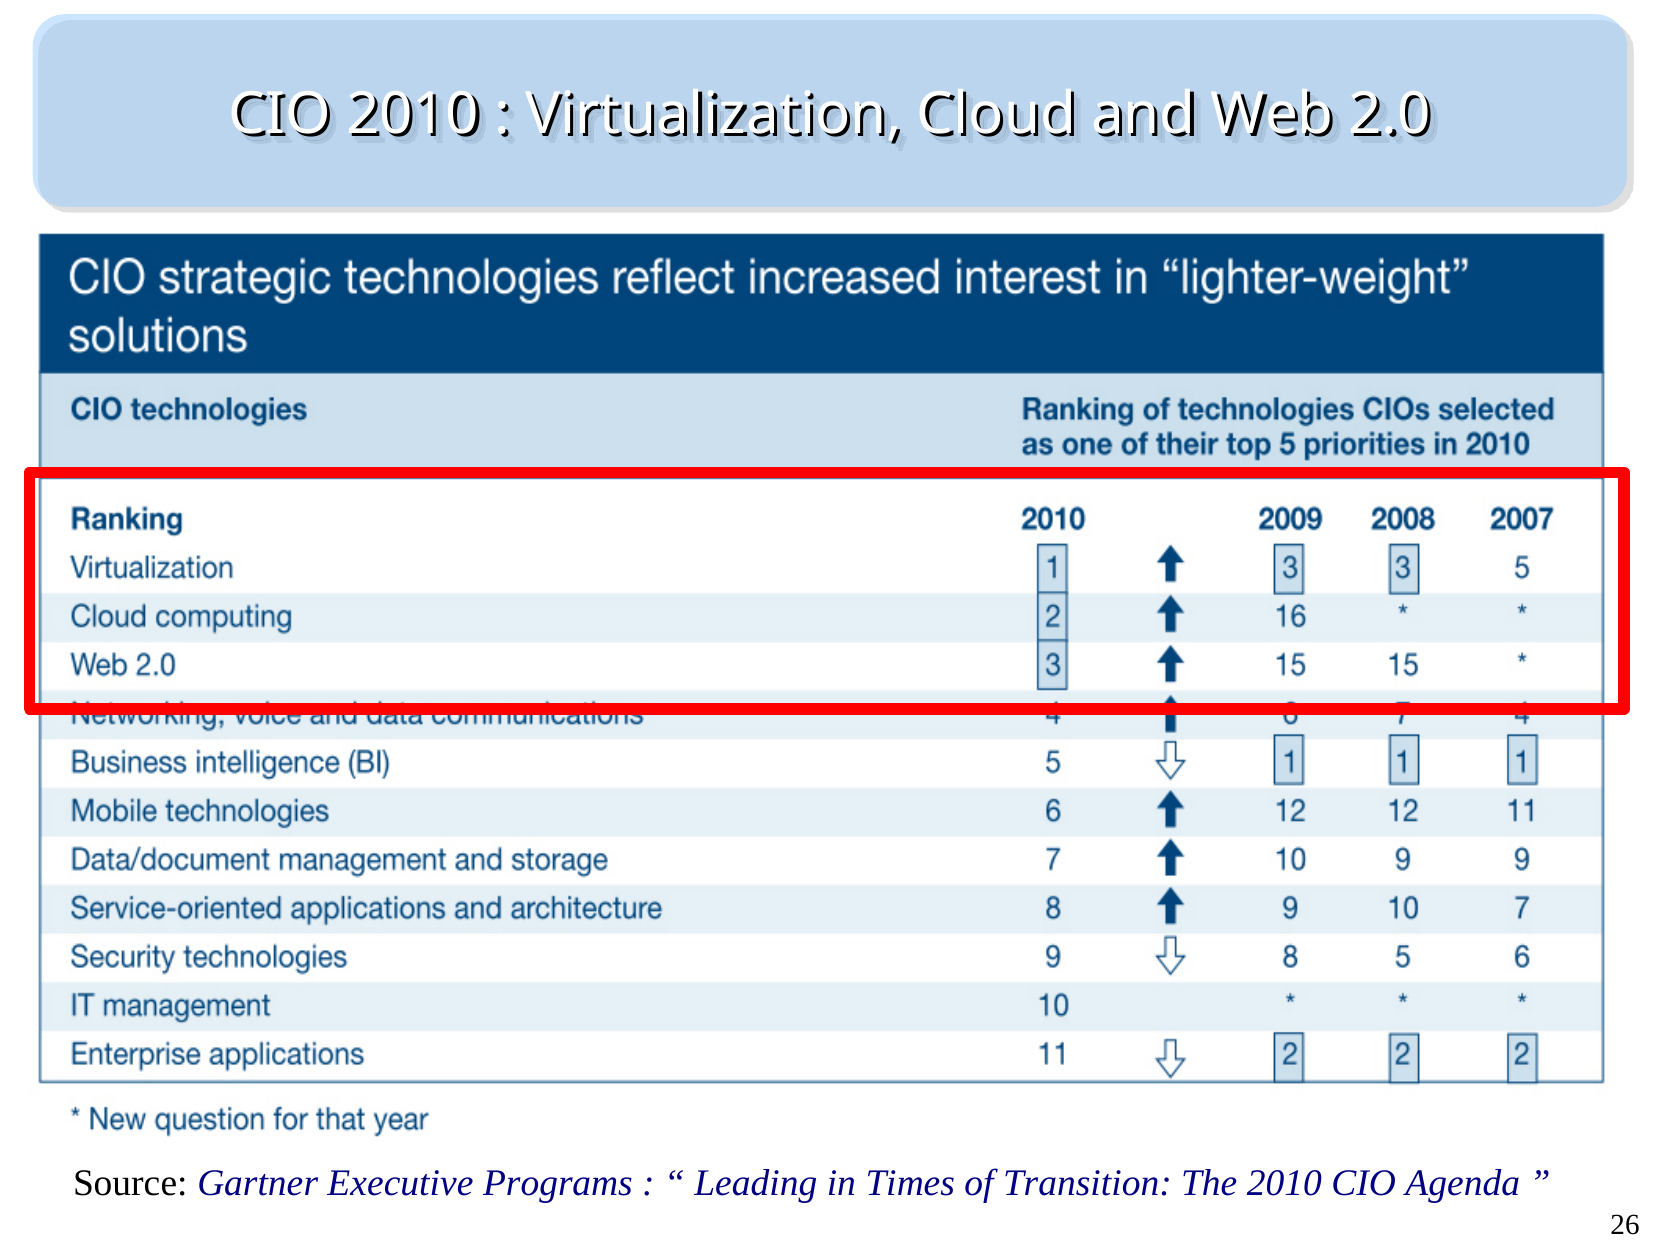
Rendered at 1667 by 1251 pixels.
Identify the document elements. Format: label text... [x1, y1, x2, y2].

picture [28, 715, 1625, 1150]
text_box Source: Gartner Executive Programs : “ Leading in Times of Transition: The 2010 CIO Agenda ” [58, 1150, 1594, 1226]
picture [28, 224, 1625, 467]
picture [35, 478, 1618, 703]
text_box CIO 2010 : Virtualization, Cloud and Web 2.0 [32, 14, 1628, 207]
